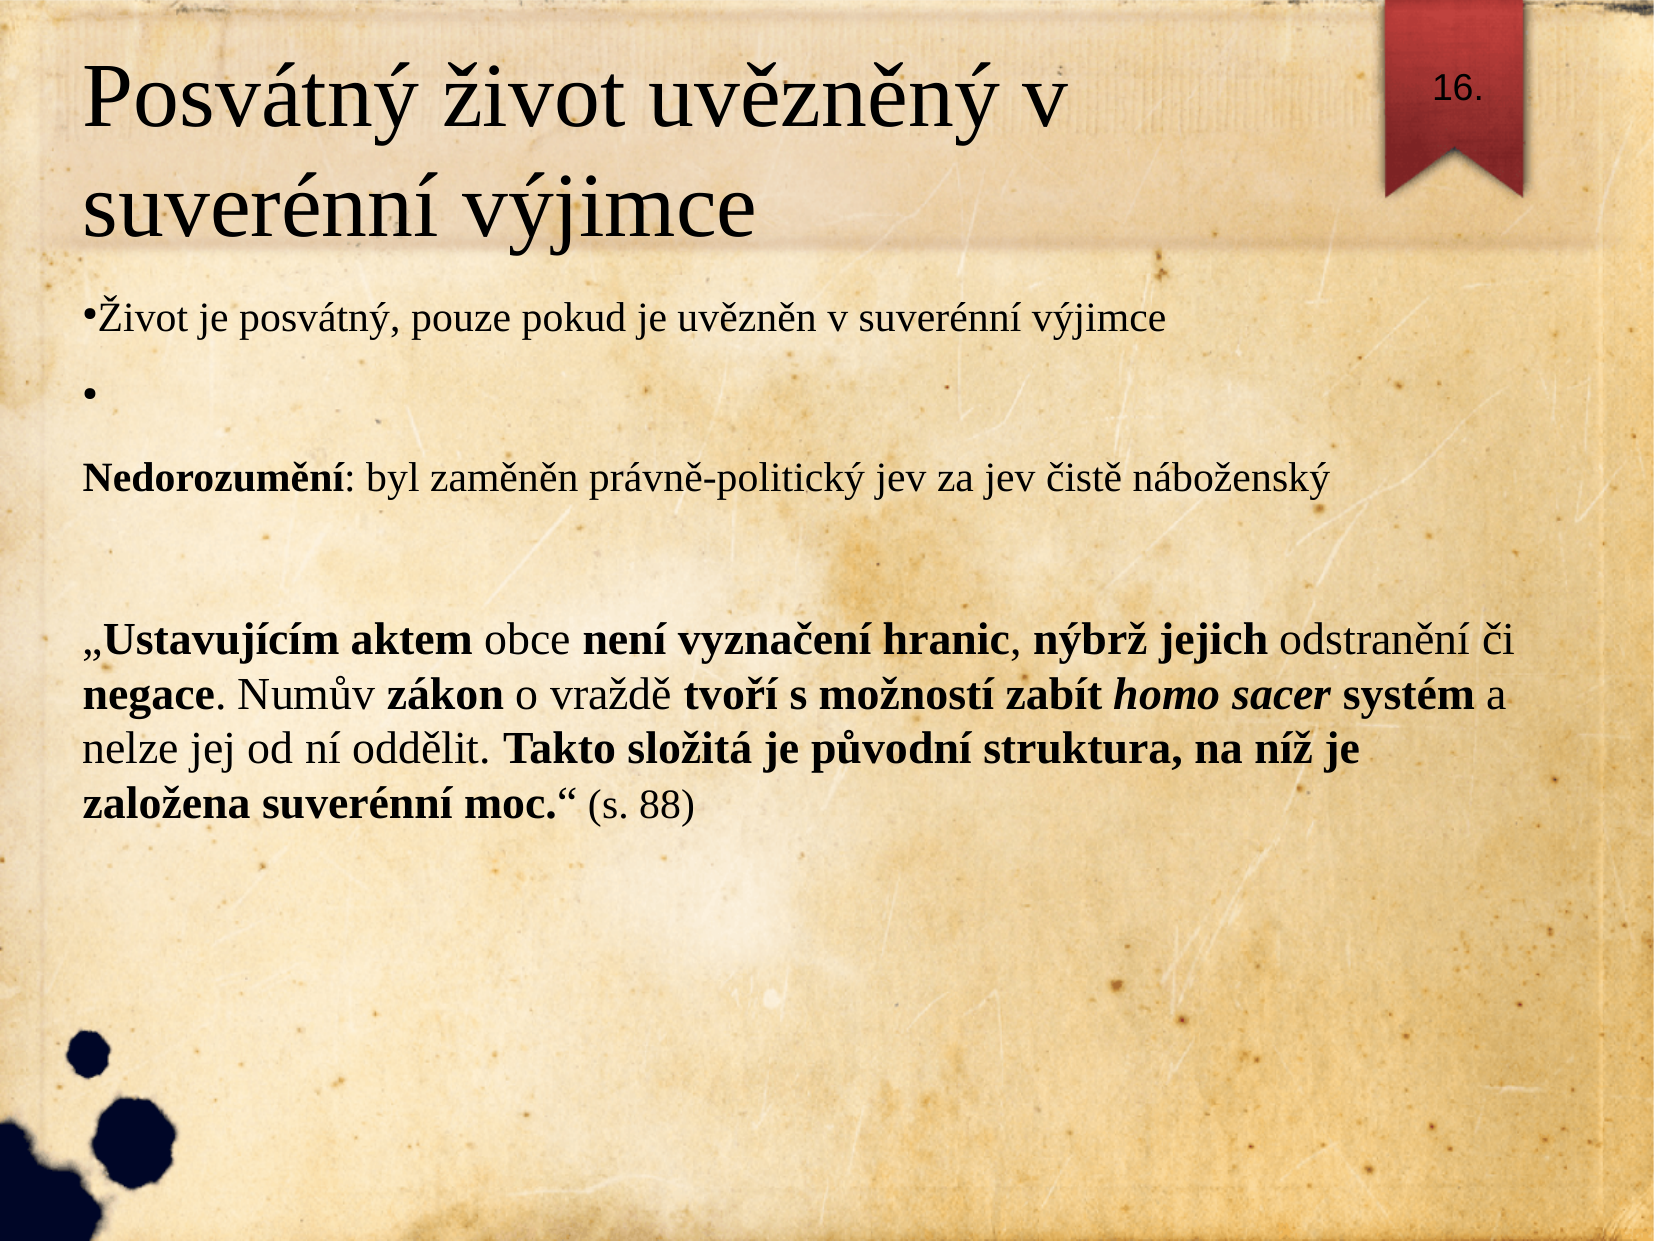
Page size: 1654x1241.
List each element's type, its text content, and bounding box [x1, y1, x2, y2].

title Posvátný život uvězněný v suverénní výjimce [82, 35, 1347, 239]
text_box 16. [1417, 59, 1506, 116]
list Život je posvátný, pouze pokud je uvězněn v suverénní výjimce Nedorozumění: byl zaměněn právně-politický jev za jev čistě náboženský „Ustavujícím aktem obce není vyznačení hranic, nýbrž jejich odstranění či negace. Numův zákon o vraždě tvoří s možností zabít homo sacer systém a nelze jej od ní oddělit. Takto složitá je původní struktura, na níž je založena suverénní moc.“ (s. 88) [82, 290, 1538, 1010]
